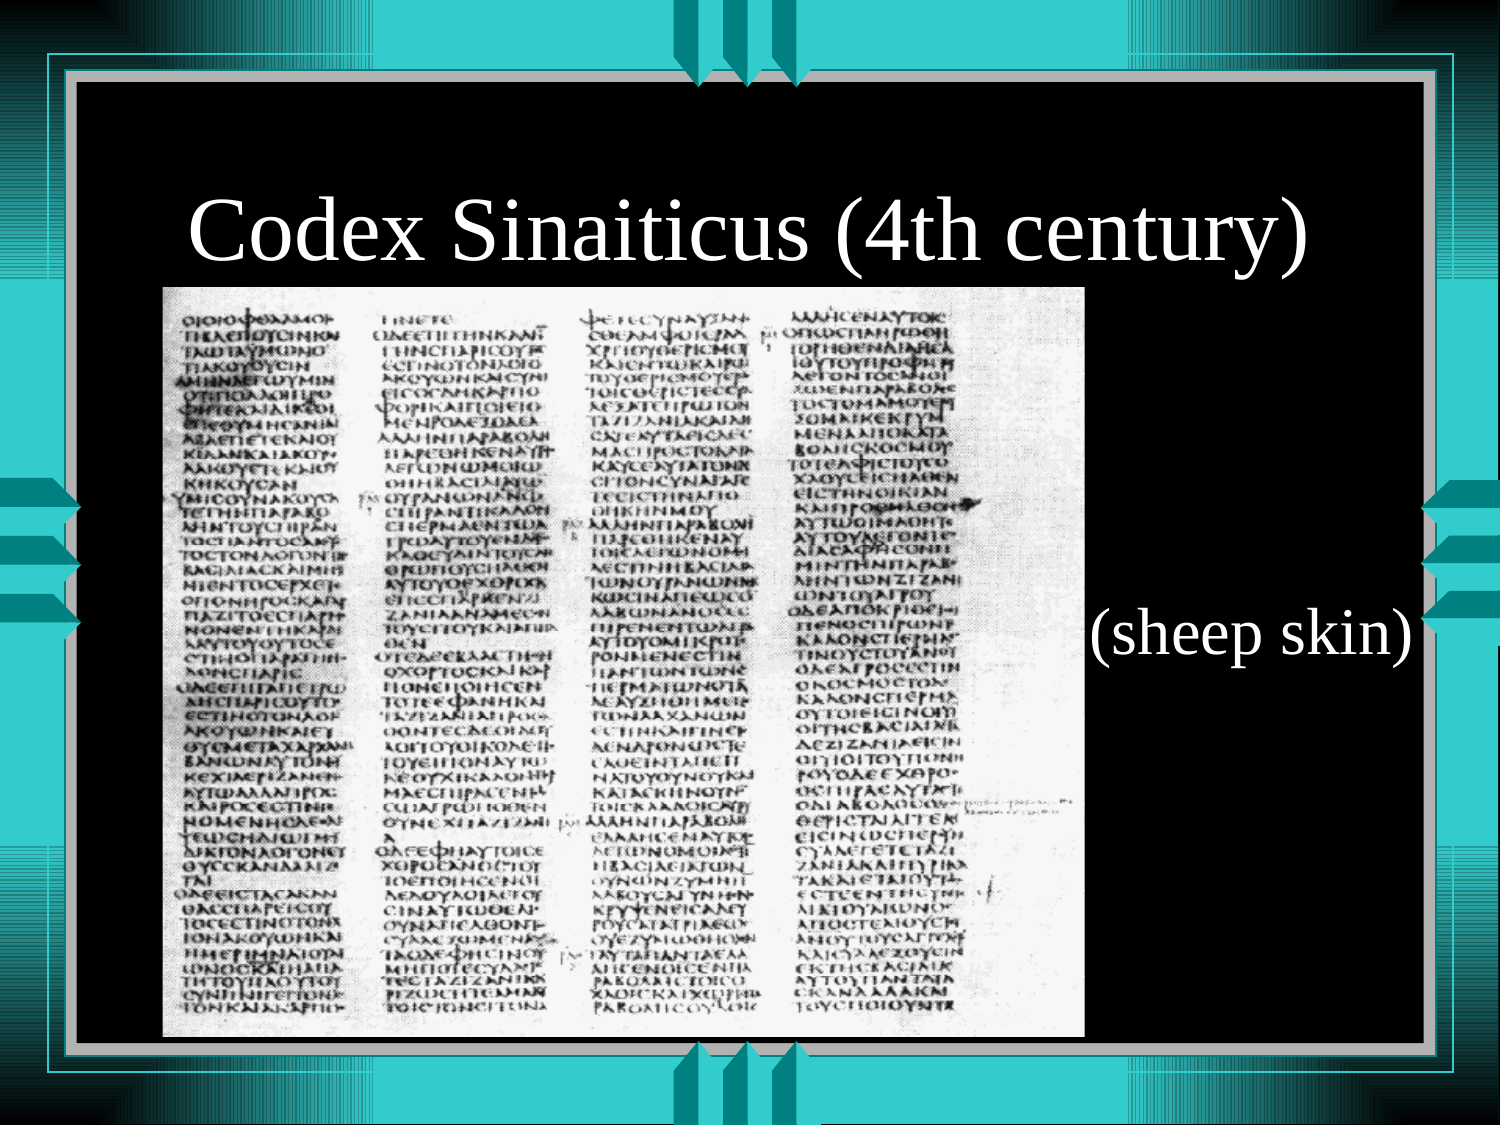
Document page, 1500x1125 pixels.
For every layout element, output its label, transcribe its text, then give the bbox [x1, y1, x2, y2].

picture [162, 287, 1087, 1038]
title Codex Sinaiticus (4th century) [112, 99, 1388, 288]
text_box (sheep skin) [1074, 587, 1438, 677]
